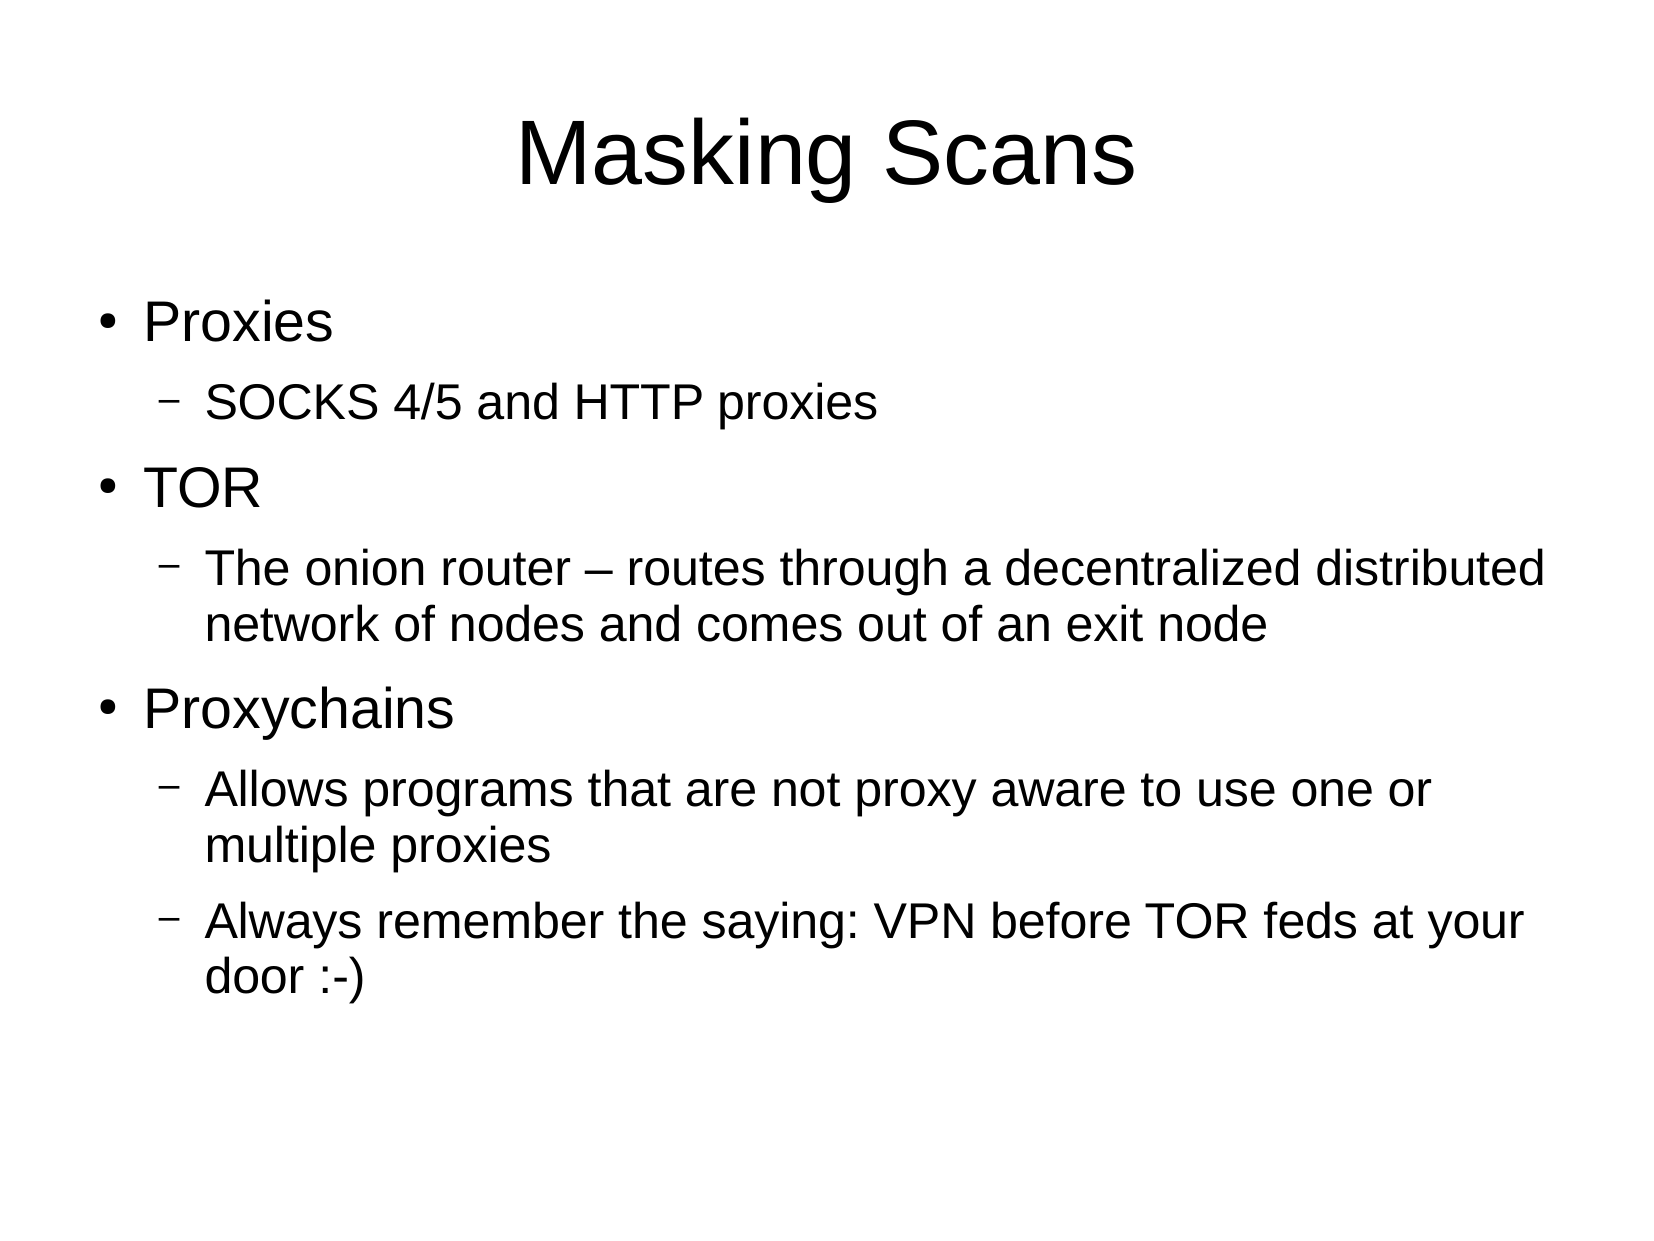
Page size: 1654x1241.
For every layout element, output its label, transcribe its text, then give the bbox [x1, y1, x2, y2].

list Proxies SOCKS 4/5 and HTTP proxies TOR The onion router – routes through a decentralized distributed network of nodes and comes out of an exit node Proxychains Allows programs that are not proxy aware to use one or multiple proxies Always remember the saying: VPN before TOR feds at your door :-) [82, 290, 1571, 1010]
title Masking Scans [82, 49, 1571, 257]
